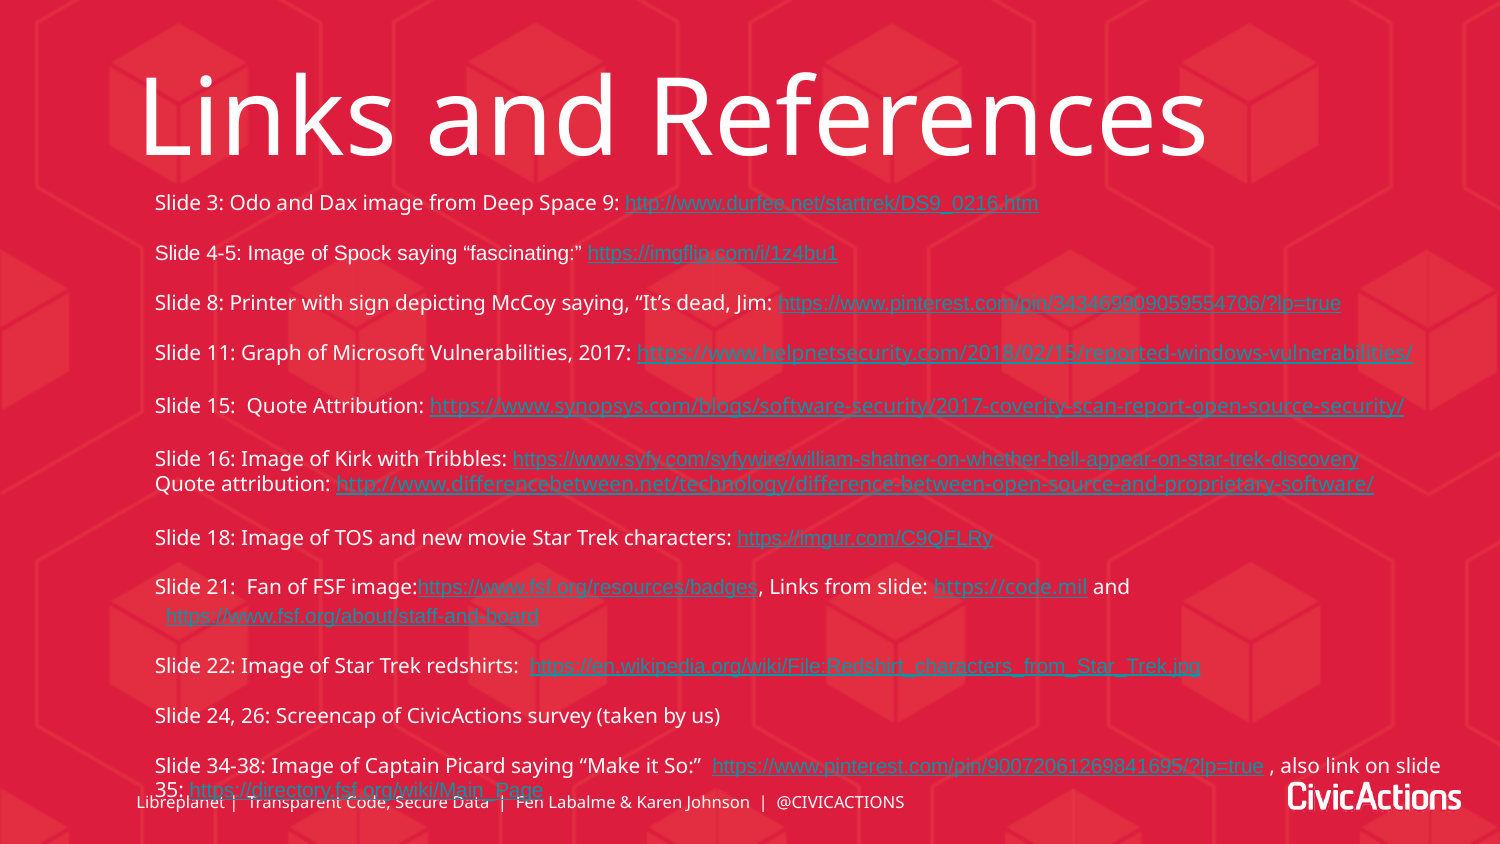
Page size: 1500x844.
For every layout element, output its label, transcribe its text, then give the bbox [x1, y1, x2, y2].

picture [0, 0, 1500, 844]
text_box Libreplanet | Transparent Code, Secure Data | Fen Labalme & Karen Johnson | @CIVICACTIONS [121, 777, 1467, 816]
text_box Slide 3: Odo and Dax image from Deep Space 9: http://www.durfee.net/startrek/DS9_0216.htm Slide 4-5: Image of Spock saying “fascinating:” https://imgflip.com/i/1z4bu1 Slide 8: Printer with sign depicting McCoy saying, “It’s dead, Jim: https://www.pinterest.com/pin/343469909059554706/?lp=true Slide 11: Graph of Microsoft Vulnerabilities, 2017: https://www.helpnetsecurity.com/2018/02/15/reported-windows-vulnerabilities/ Slide 15: Quote Attribution: https://www.synopsys.com/blogs/software-security/2017-coverity-scan-report-open-source-security/ Slide 16: Image of Kirk with Tribbles: https://www.syfy.com/syfywire/william-shatner-on-whether-hell-appear-on-star-trek-discovery Quote attribution: http://www.differencebetween.net/technology/difference-between-open-source-and-proprietary-software/ Slide 18: Image of TOS and new movie Star Trek characters: https://imgur.com/C9QFLRy Slide 21: Fan of FSF image:https://www.fsf.org/resources/badges, Links from slide: https://code.mil and https://www.fsf.org/about/staff-and-board Slide 22: Image of Star Trek redshirts: https://en.wikipedia.org/wiki/File:Redshirt_characters_from_Star_Trek.jpg Slide 24, 26: Screencap of CivicActions survey (taken by us) Slide 34-38: Image of Captain Picard saying “Make it So:” https://www.pinterest.com/pin/90072061269841695/?lp=true , also link on slide 35: https://directory.fsf.org/wiki/Main_Page [139, 174, 1467, 778]
title Links and References [121, 31, 1375, 293]
